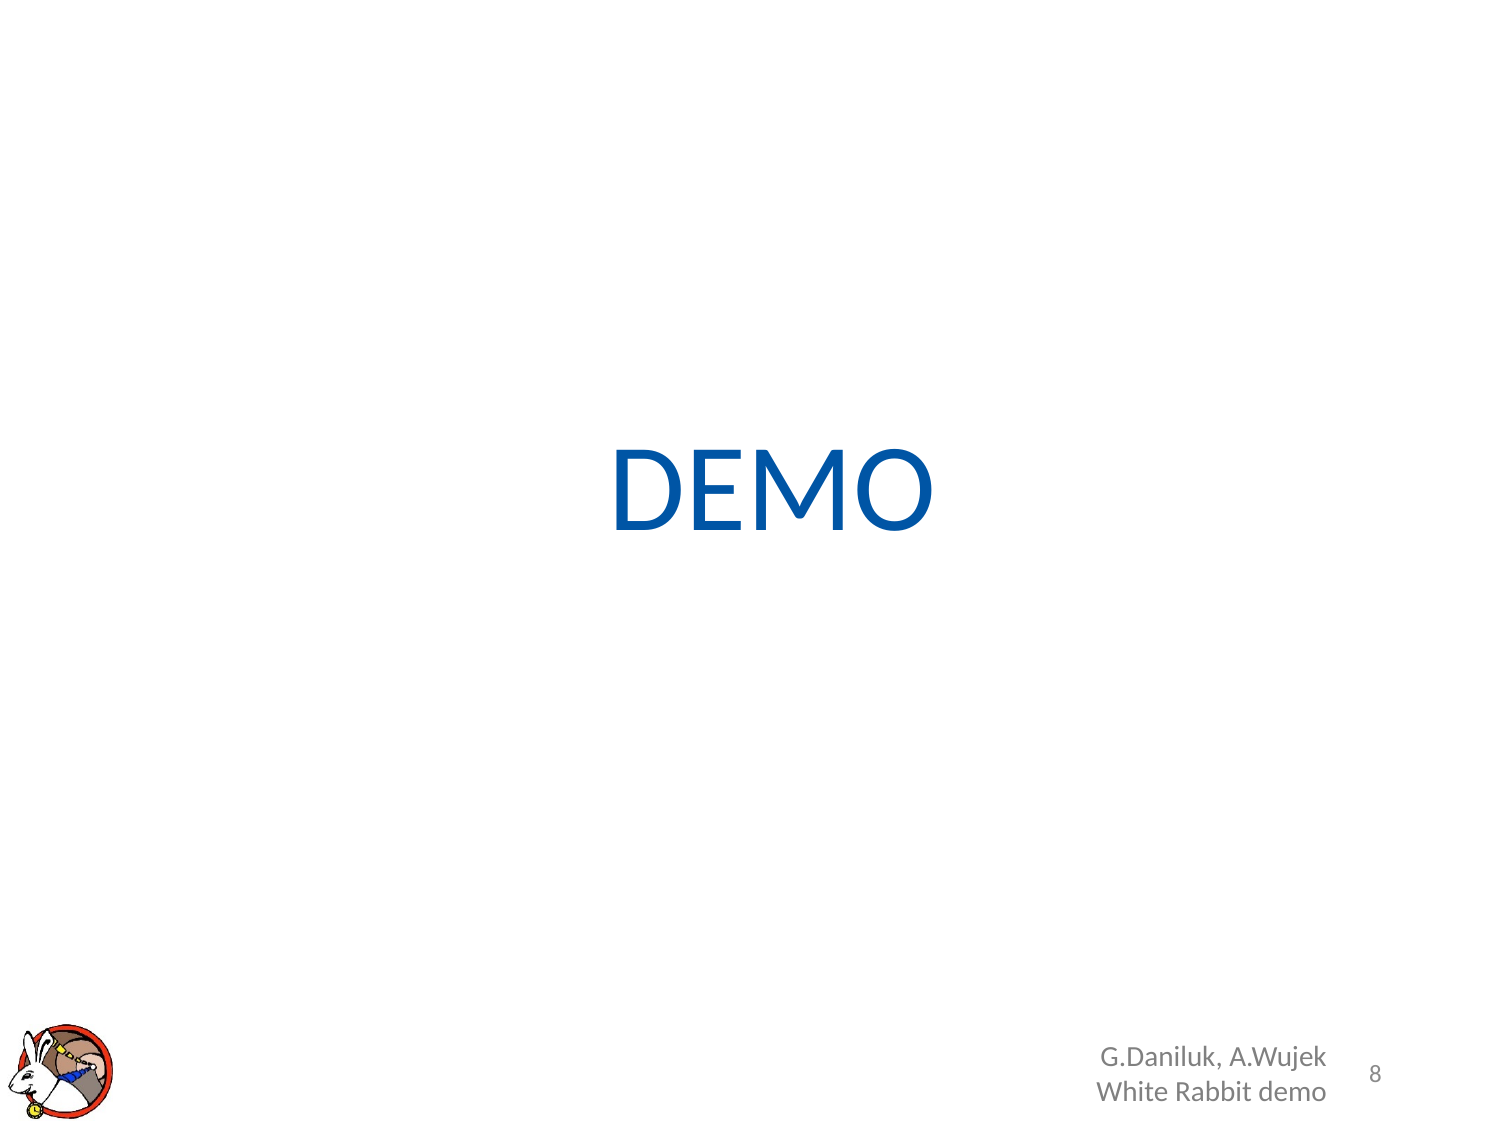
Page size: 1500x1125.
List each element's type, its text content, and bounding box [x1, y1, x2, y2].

subtitle DEMO [75, 44, 1425, 916]
picture [7, 1024, 113, 1121]
